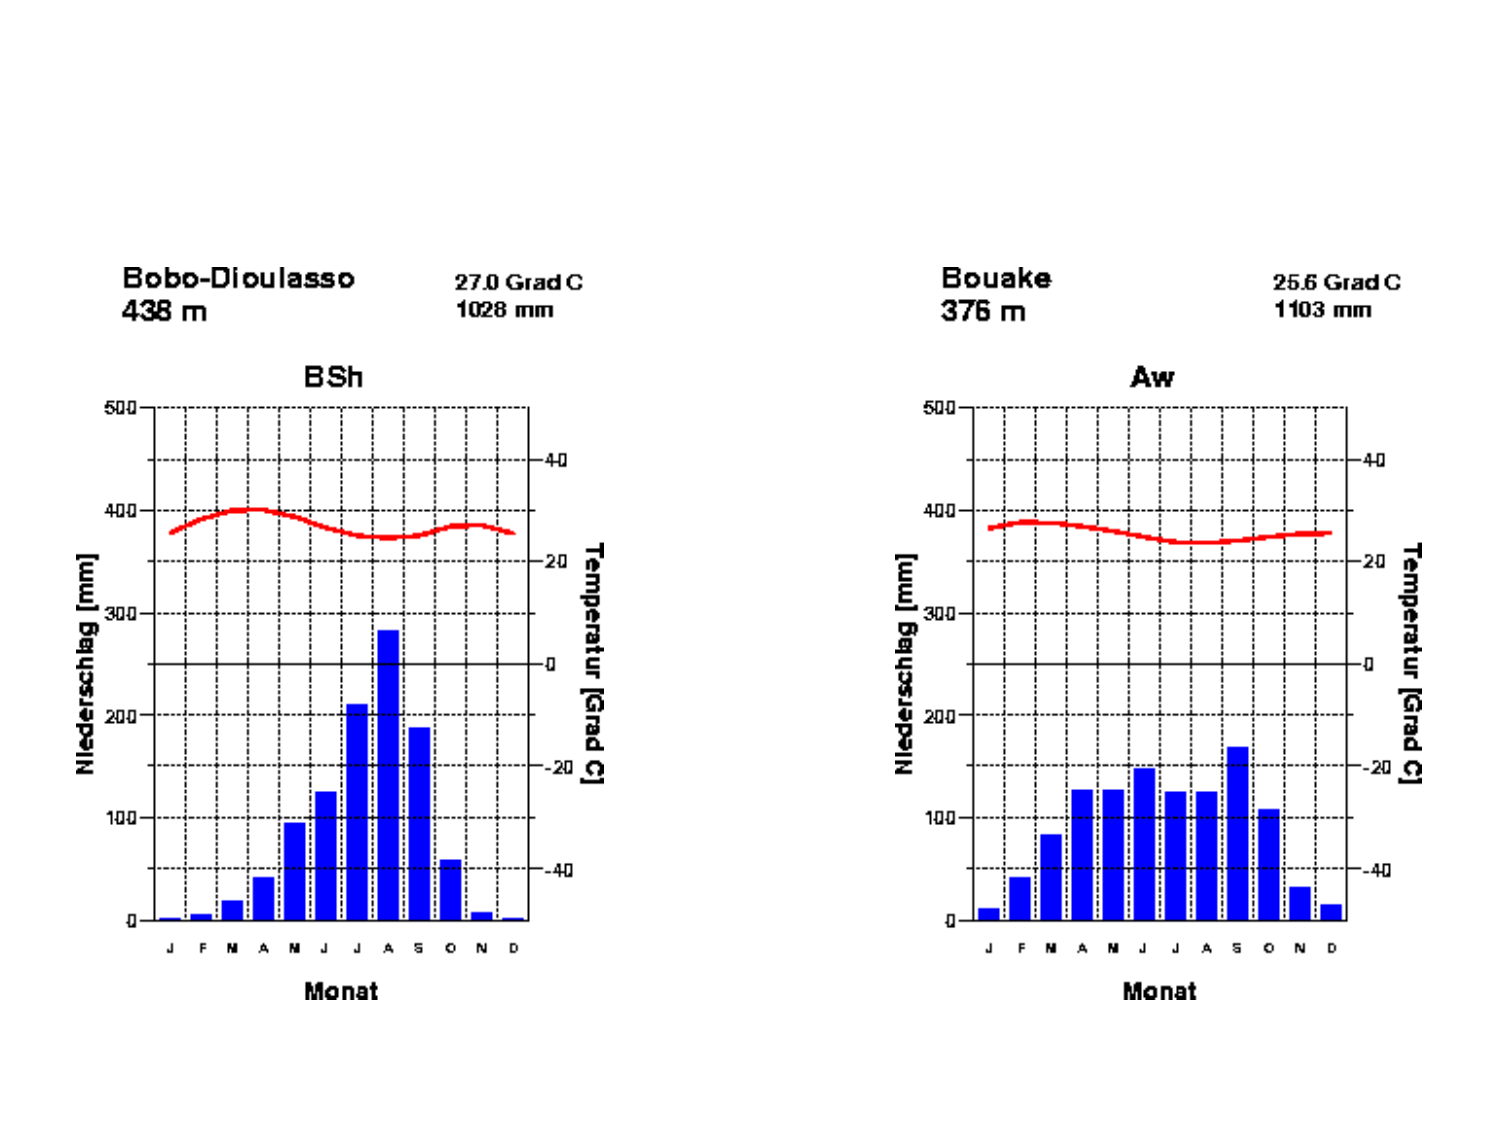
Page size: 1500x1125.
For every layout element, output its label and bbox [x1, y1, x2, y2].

picture [895, 267, 1422, 1000]
picture [76, 267, 604, 1000]
